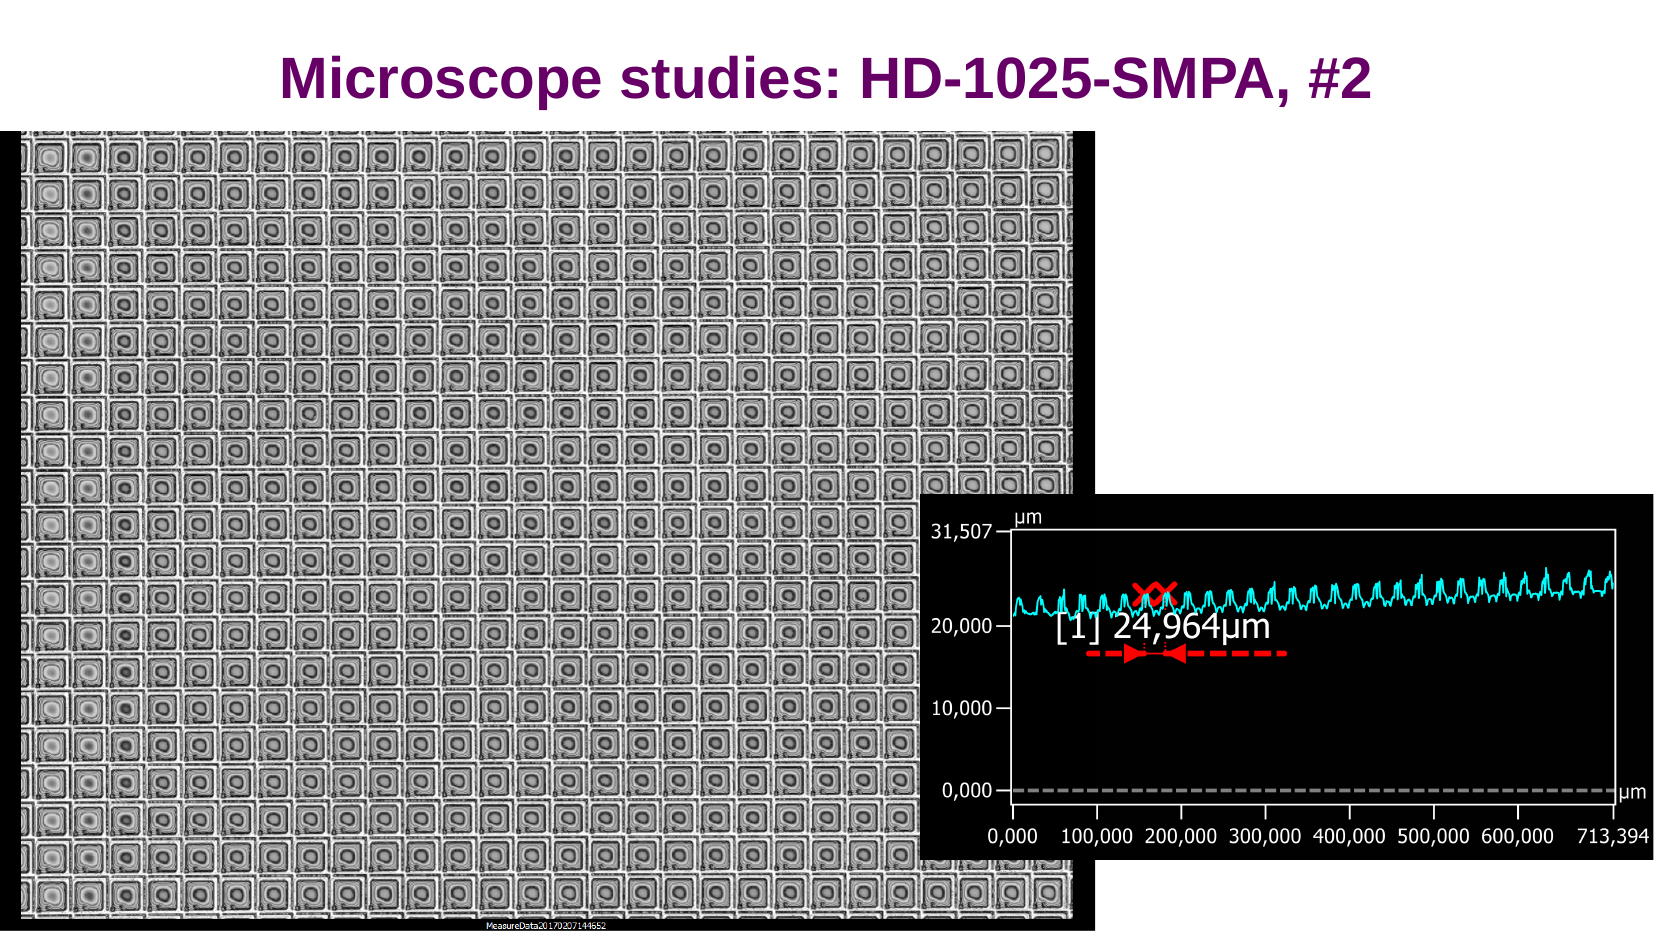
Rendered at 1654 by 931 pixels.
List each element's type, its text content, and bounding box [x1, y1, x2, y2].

picture [0, 131, 1654, 931]
title Microscope studies: HD-1025-SMPA, #2 [82, 37, 1571, 121]
